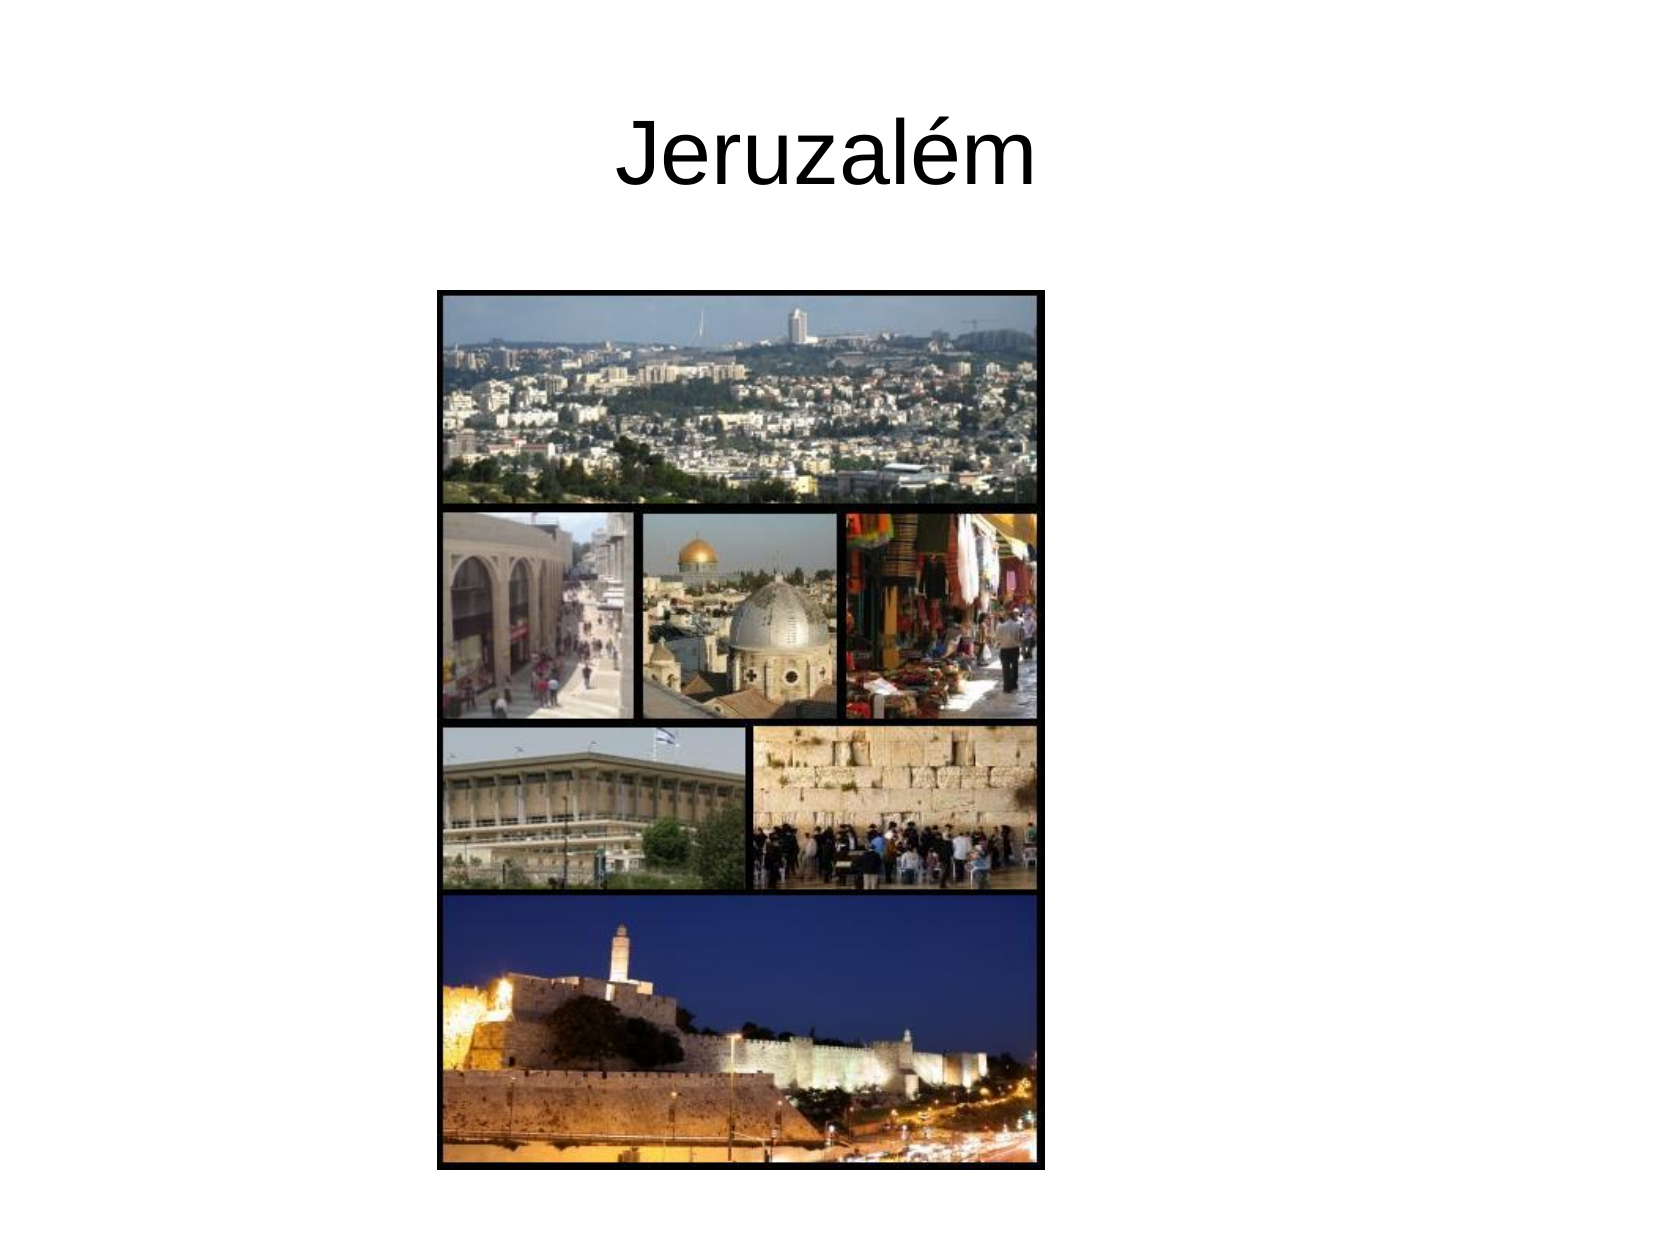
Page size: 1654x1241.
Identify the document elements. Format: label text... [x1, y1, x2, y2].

picture [437, 290, 1045, 1170]
title Jeruzalém [82, 49, 1571, 257]
